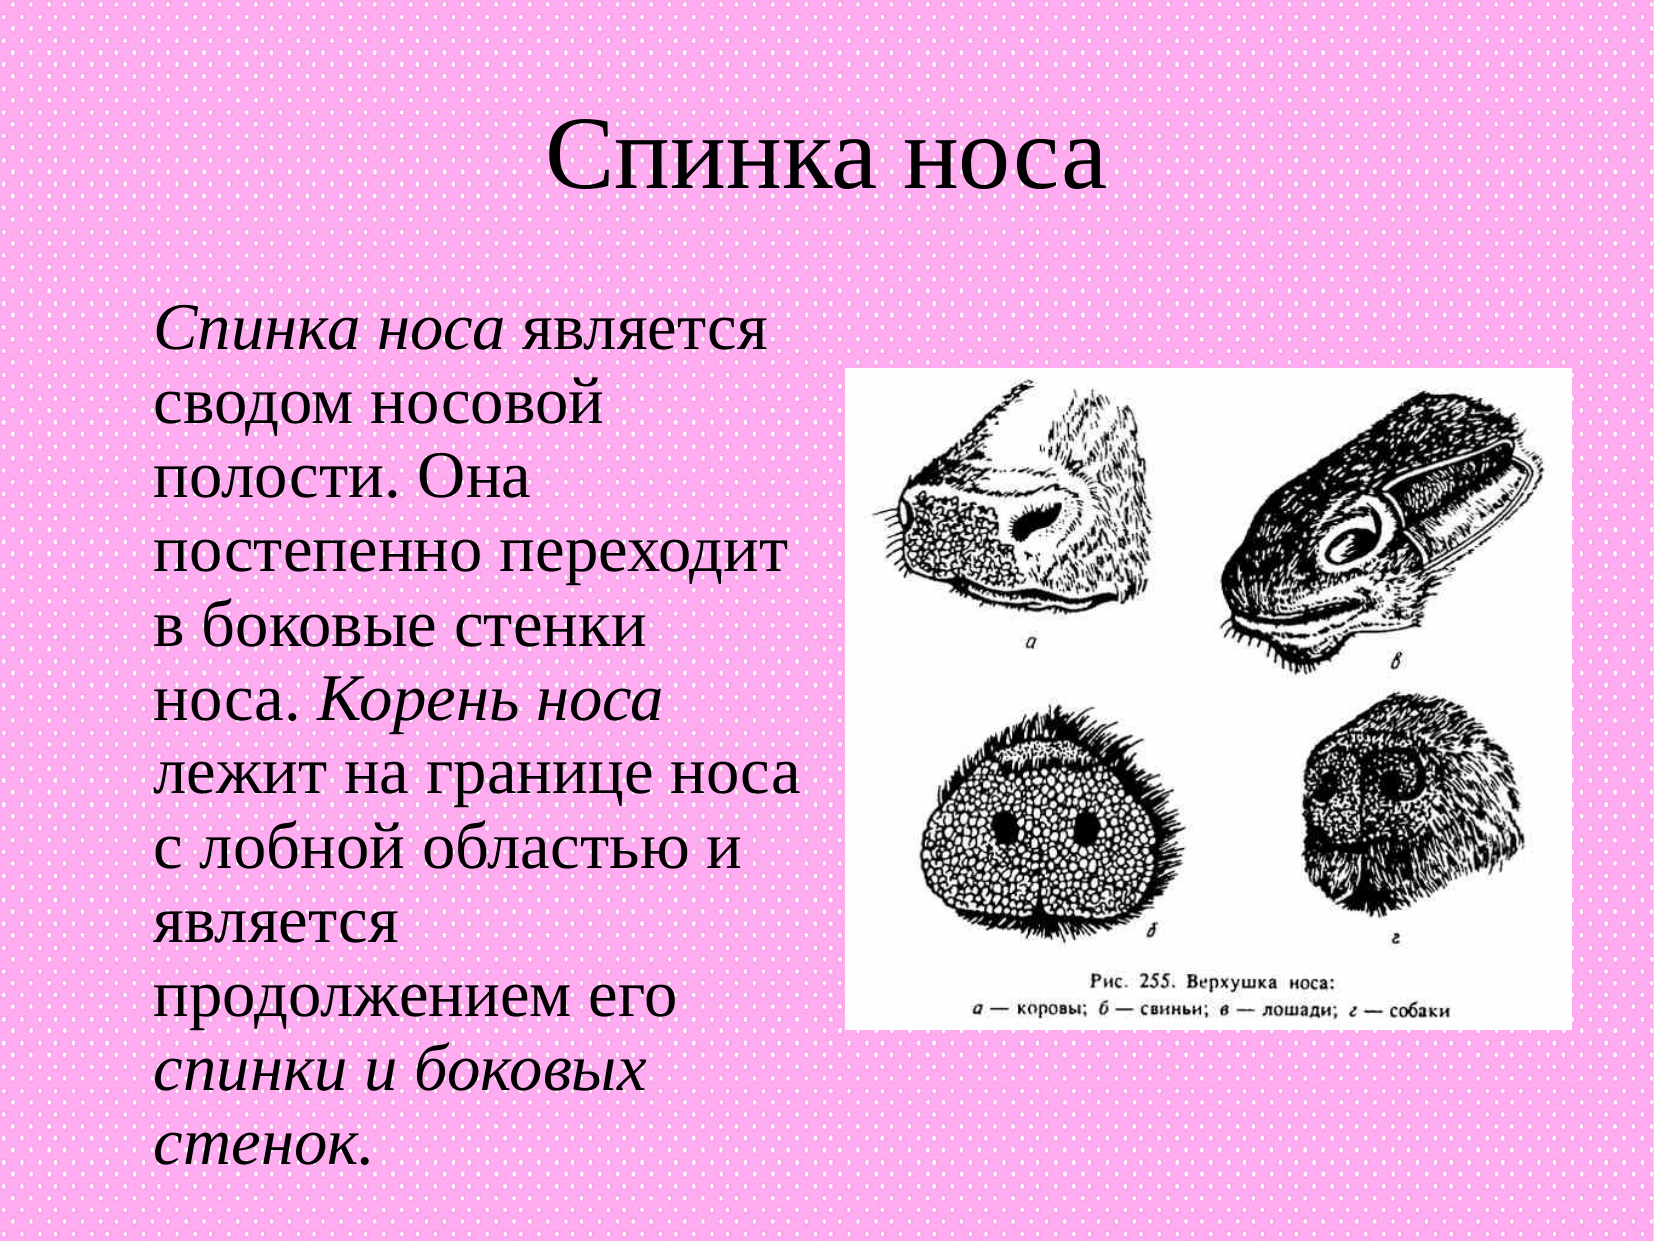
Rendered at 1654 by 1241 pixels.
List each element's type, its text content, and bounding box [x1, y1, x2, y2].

picture [0, 0, 1654, 1241]
title Спинка носа [82, 49, 1571, 257]
list Спинка носа является сводом носовой полости. Она постепенно переходит в боковые стенки носа. Корень носа лежит на границе носа с лобной областью и является продолжением его спинки и боковых стенок. [82, 290, 809, 1179]
